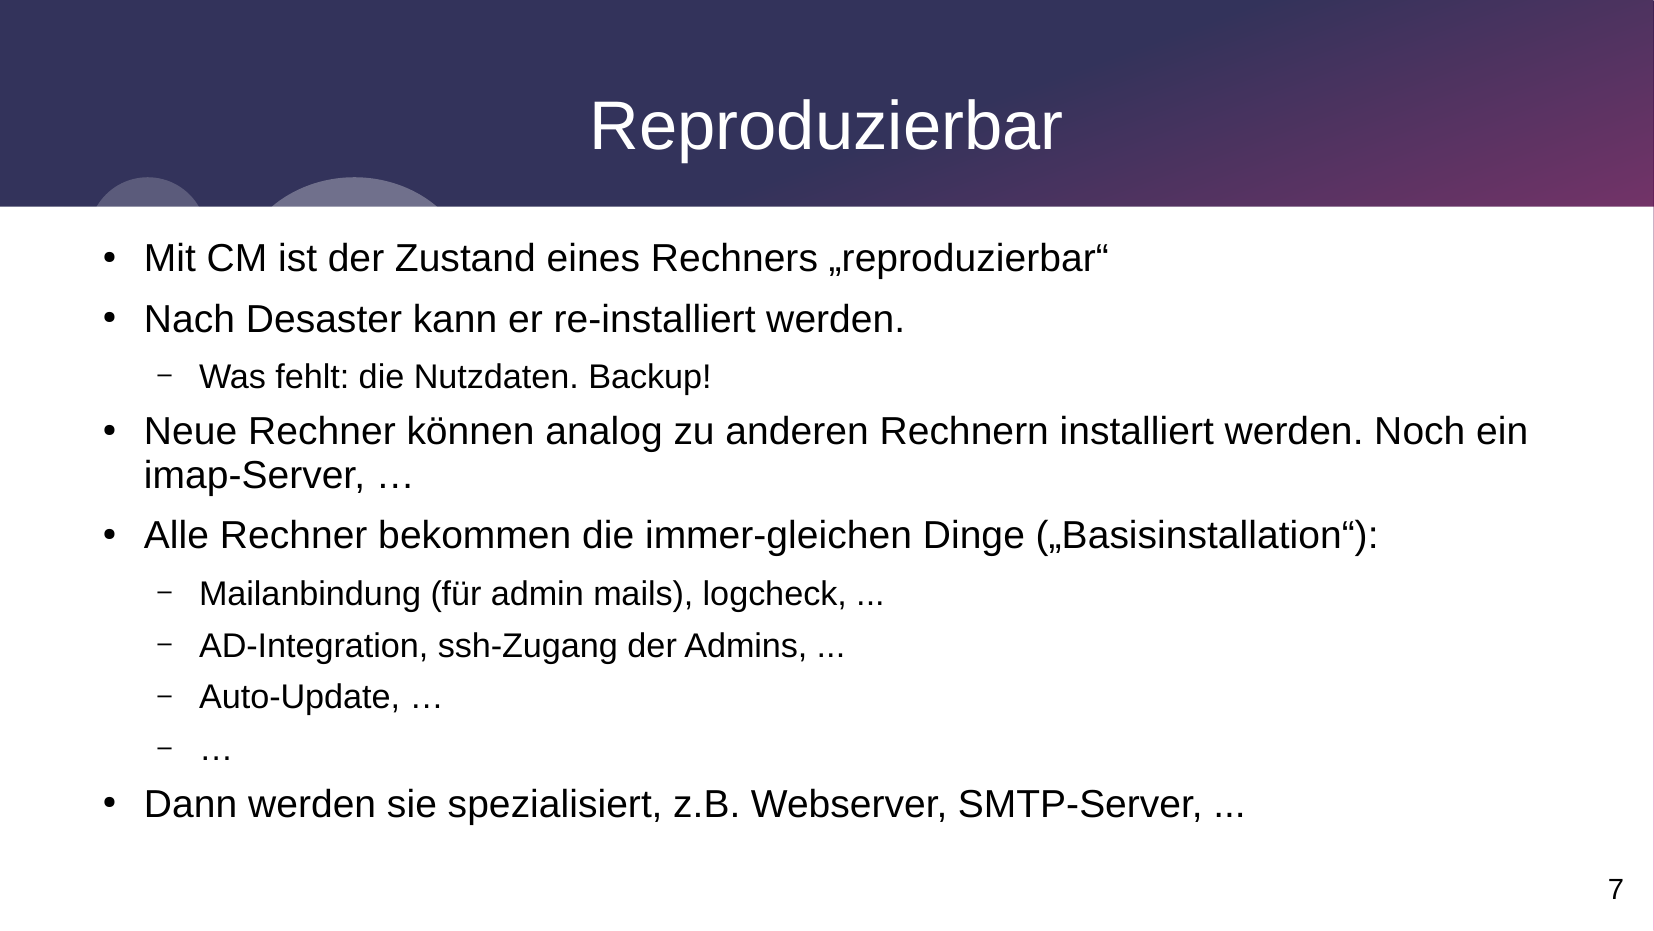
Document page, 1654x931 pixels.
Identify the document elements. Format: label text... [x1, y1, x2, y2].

title Reproduzierbar [88, 44, 1565, 207]
list Mit CM ist der Zustand eines Rechners „reproduzierbar“ Nach Desaster kann er re-installiert werden. Was fehlt: die Nutzdaten. Backup! Neue Rechner können analog zu anderen Rechnern installiert werden. Noch ein imap-Server, … Alle Rechner bekommen die immer-gleichen Dinge („Basisinstallation“): Mailanbindung (für admin mails), logcheck, ... AD-Integration, ssh-Zugang der Admins, ... Auto-Update, … … Dann werden sie spezialisiert, z.B. Webserver, SMTP-Server, ... [88, 236, 1565, 827]
